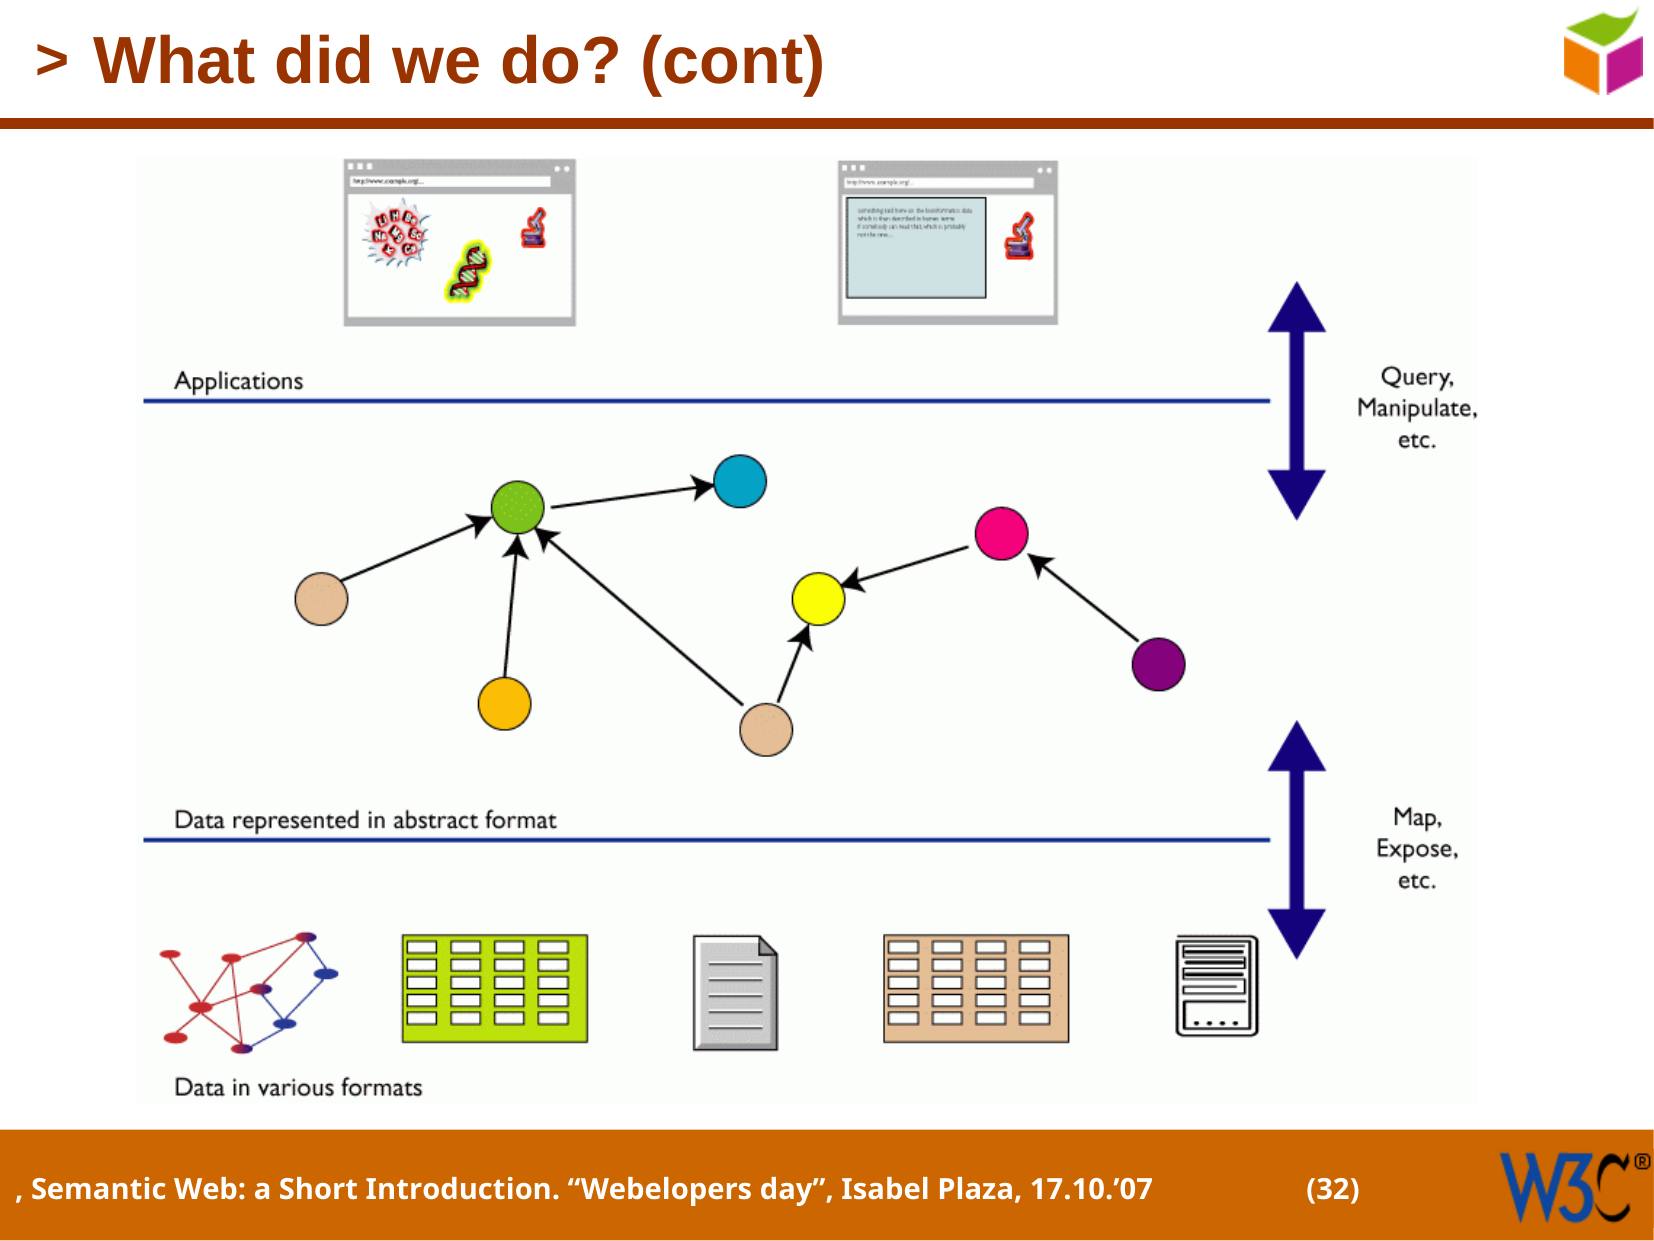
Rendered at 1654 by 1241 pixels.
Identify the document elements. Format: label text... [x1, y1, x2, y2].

picture [1564, 5, 1643, 95]
picture [1495, 1149, 1654, 1228]
picture [135, 158, 1478, 1103]
title What did we do? (cont) [93, 0, 1493, 119]
